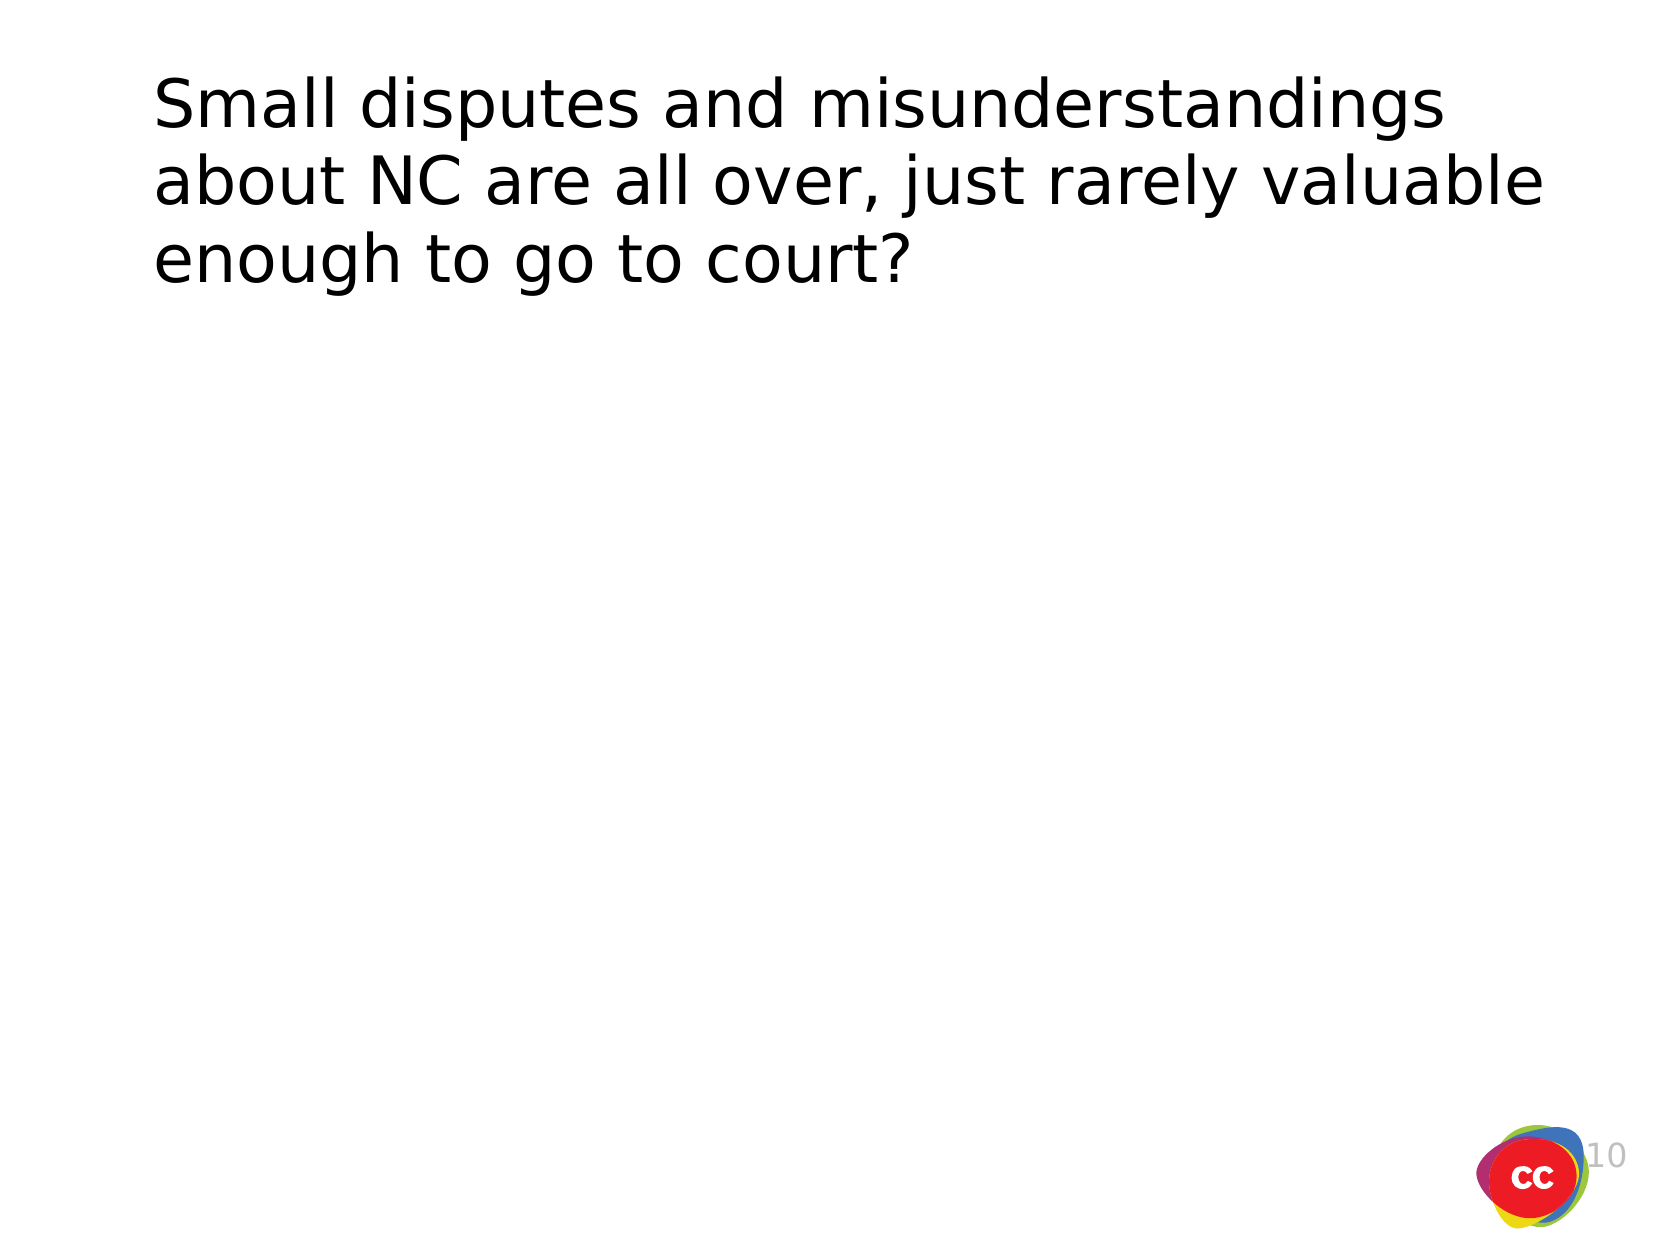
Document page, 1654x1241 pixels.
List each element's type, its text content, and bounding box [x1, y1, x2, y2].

list Small disputes and misunderstandings about NC are all over, just rarely valuable enough to go to court? [82, 65, 1571, 1062]
